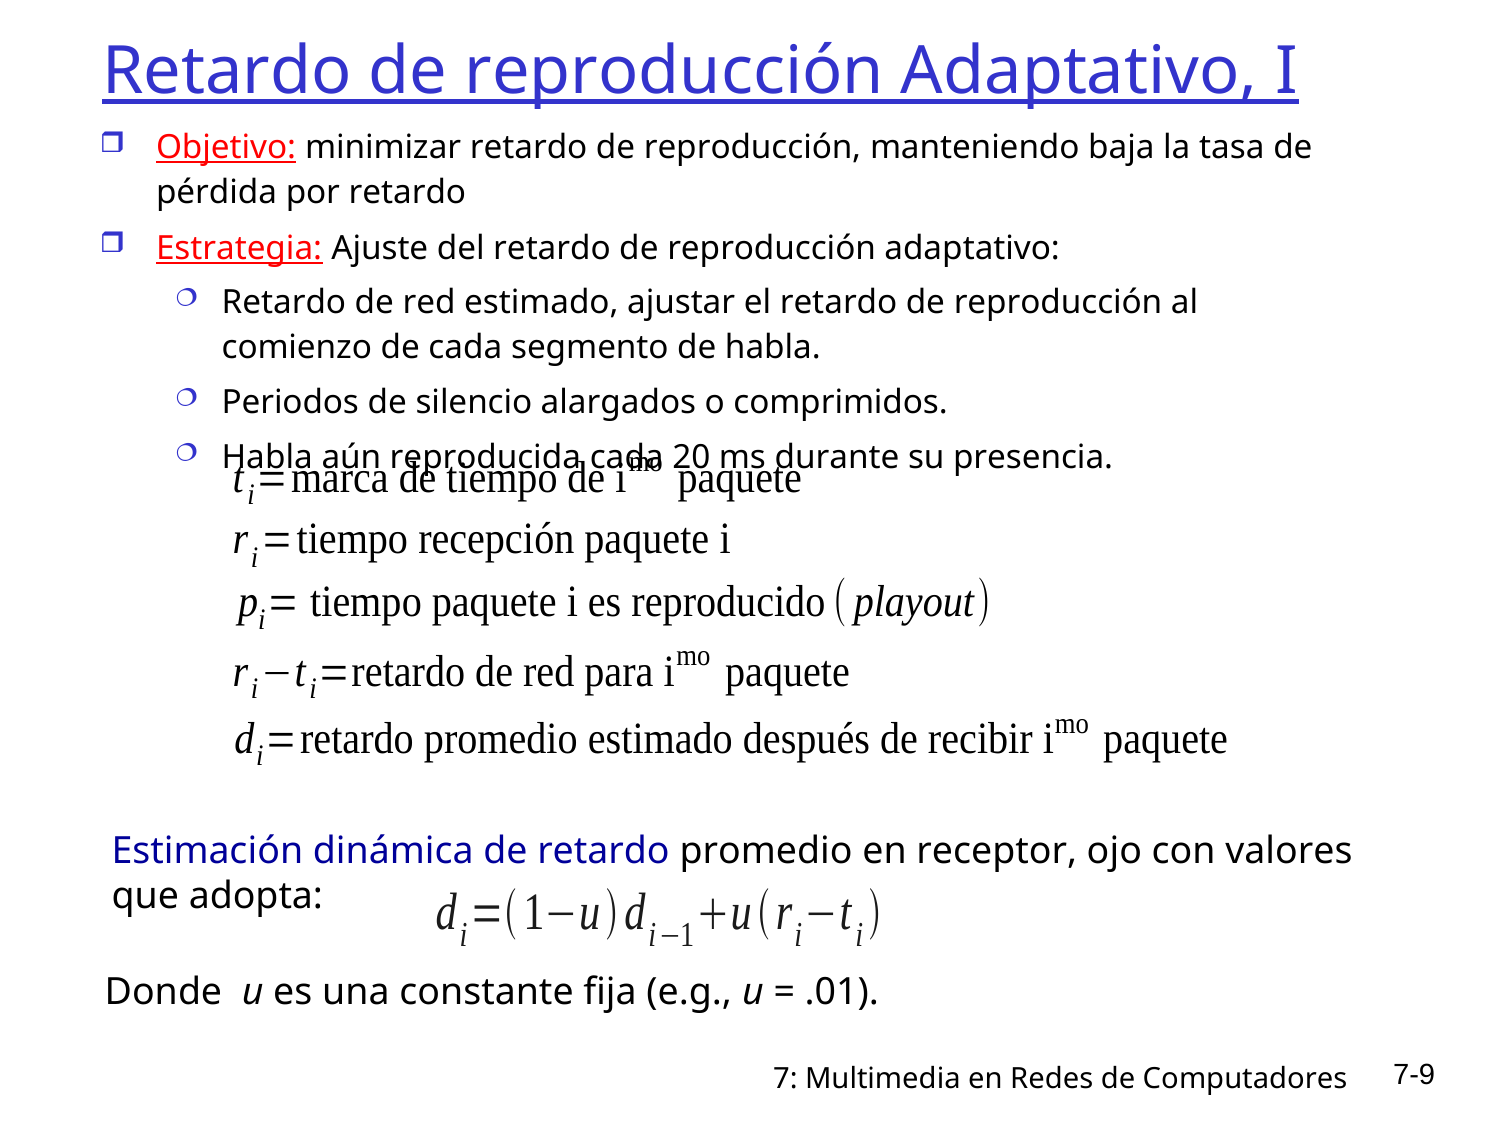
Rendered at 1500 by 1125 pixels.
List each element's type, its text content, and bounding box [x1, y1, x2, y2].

chart [425, 883, 896, 954]
text_box Estimación dinámica de retardo promedio en receptor, ojo con valores que adopta: [96, 818, 1379, 924]
chart [271, 452, 281, 466]
text_box Donde u es una constante fija (e.g., u = .01). [89, 959, 894, 1020]
chart [696, 446, 705, 466]
chart [227, 445, 239, 454]
chart [779, 452, 789, 466]
chart [481, 452, 491, 466]
chart [629, 452, 639, 466]
chart [223, 445, 1247, 773]
list Objetivo: minimizar retardo de reproducción, manteniendo baja la tasa de pérdida por retardo Estrategia: Ajuste del retardo de reproducción adaptativo: Retardo de red estimado, ajustar el retardo de reproducción al comienzo de cada segmento de habla. Periodos de silencio alargados o comprimidos. Habla aún reproducida cada 20 ms durante su presencia. [85, 115, 1361, 445]
title Retardo de reproducción Adaptativo, I [87, 0, 1426, 140]
chart [546, 452, 556, 466]
